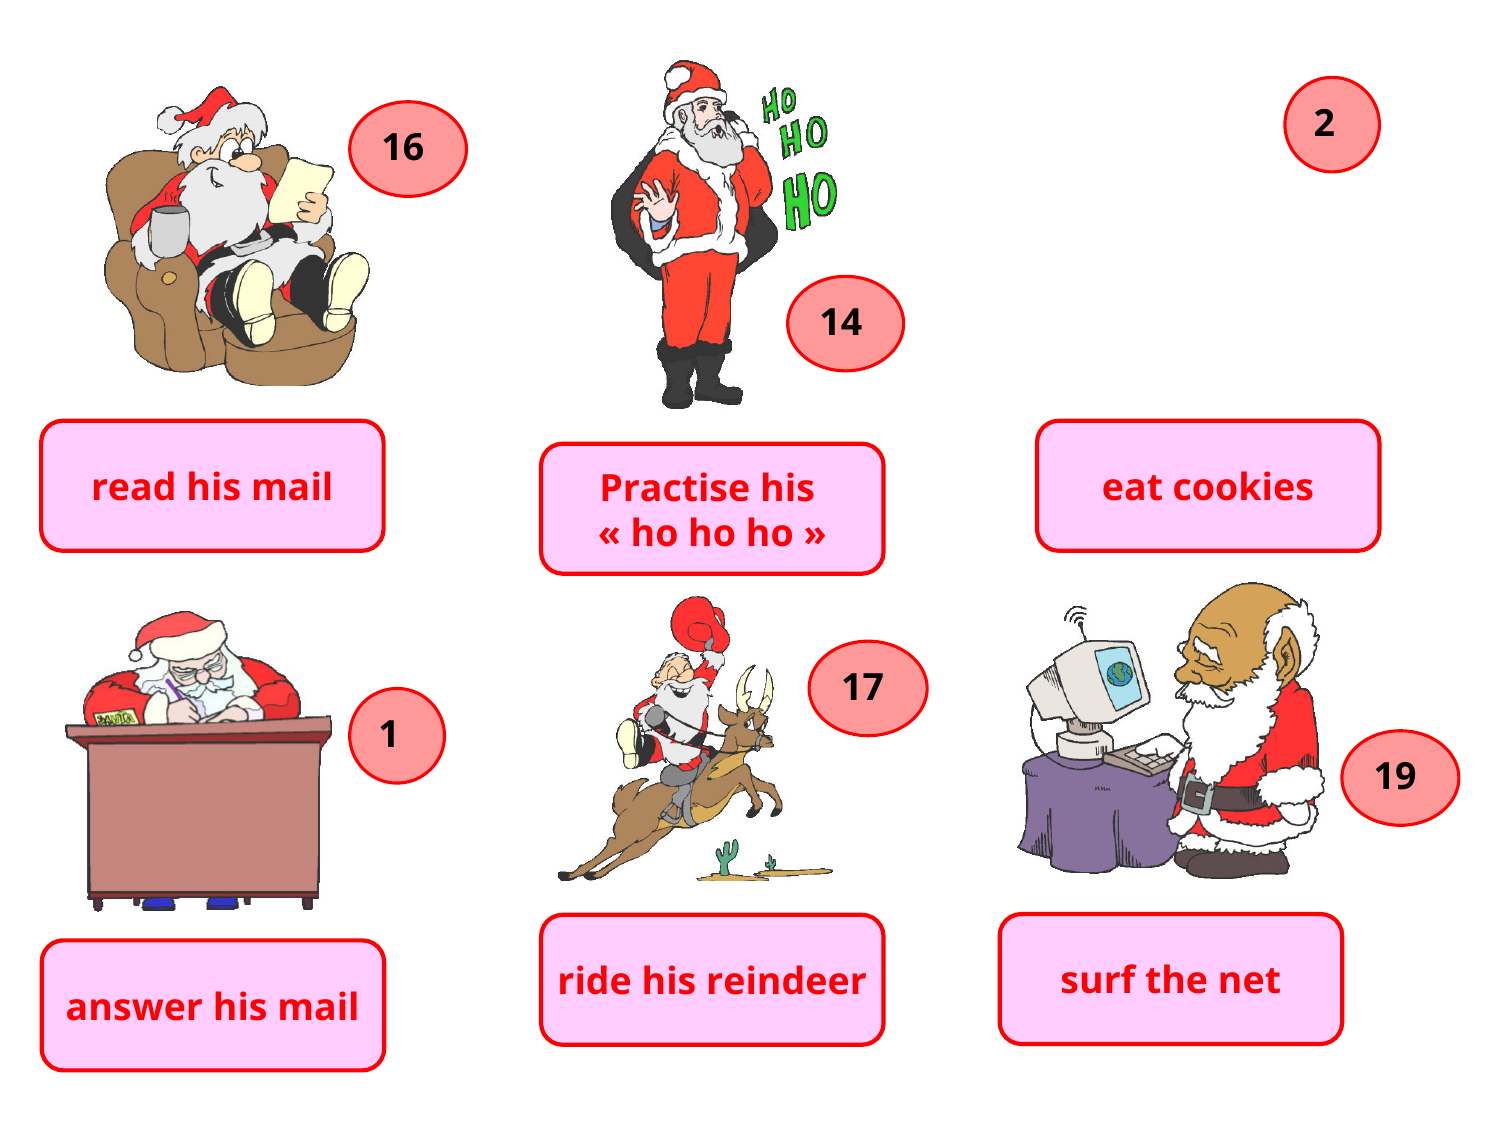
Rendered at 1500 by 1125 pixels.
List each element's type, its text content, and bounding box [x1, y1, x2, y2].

text_box 19 [1341, 730, 1459, 826]
text_box ride his reindeer [541, 914, 884, 1045]
text_box 16 [349, 101, 467, 197]
text_box 17 [809, 641, 928, 736]
text_box surf the net [999, 913, 1343, 1045]
picture [64, 611, 332, 912]
text_box Practise his « ho ho ho » [541, 443, 884, 574]
text_box read his mail [41, 420, 384, 551]
picture [1017, 582, 1325, 879]
picture [558, 585, 837, 881]
picture [100, 78, 376, 386]
text_box 14 [787, 276, 904, 371]
text_box 2 [1284, 77, 1380, 172]
picture [611, 60, 837, 409]
text_box eat cookies [1037, 420, 1380, 551]
text_box 1 [349, 688, 445, 784]
text_box answer his mail [41, 940, 385, 1071]
